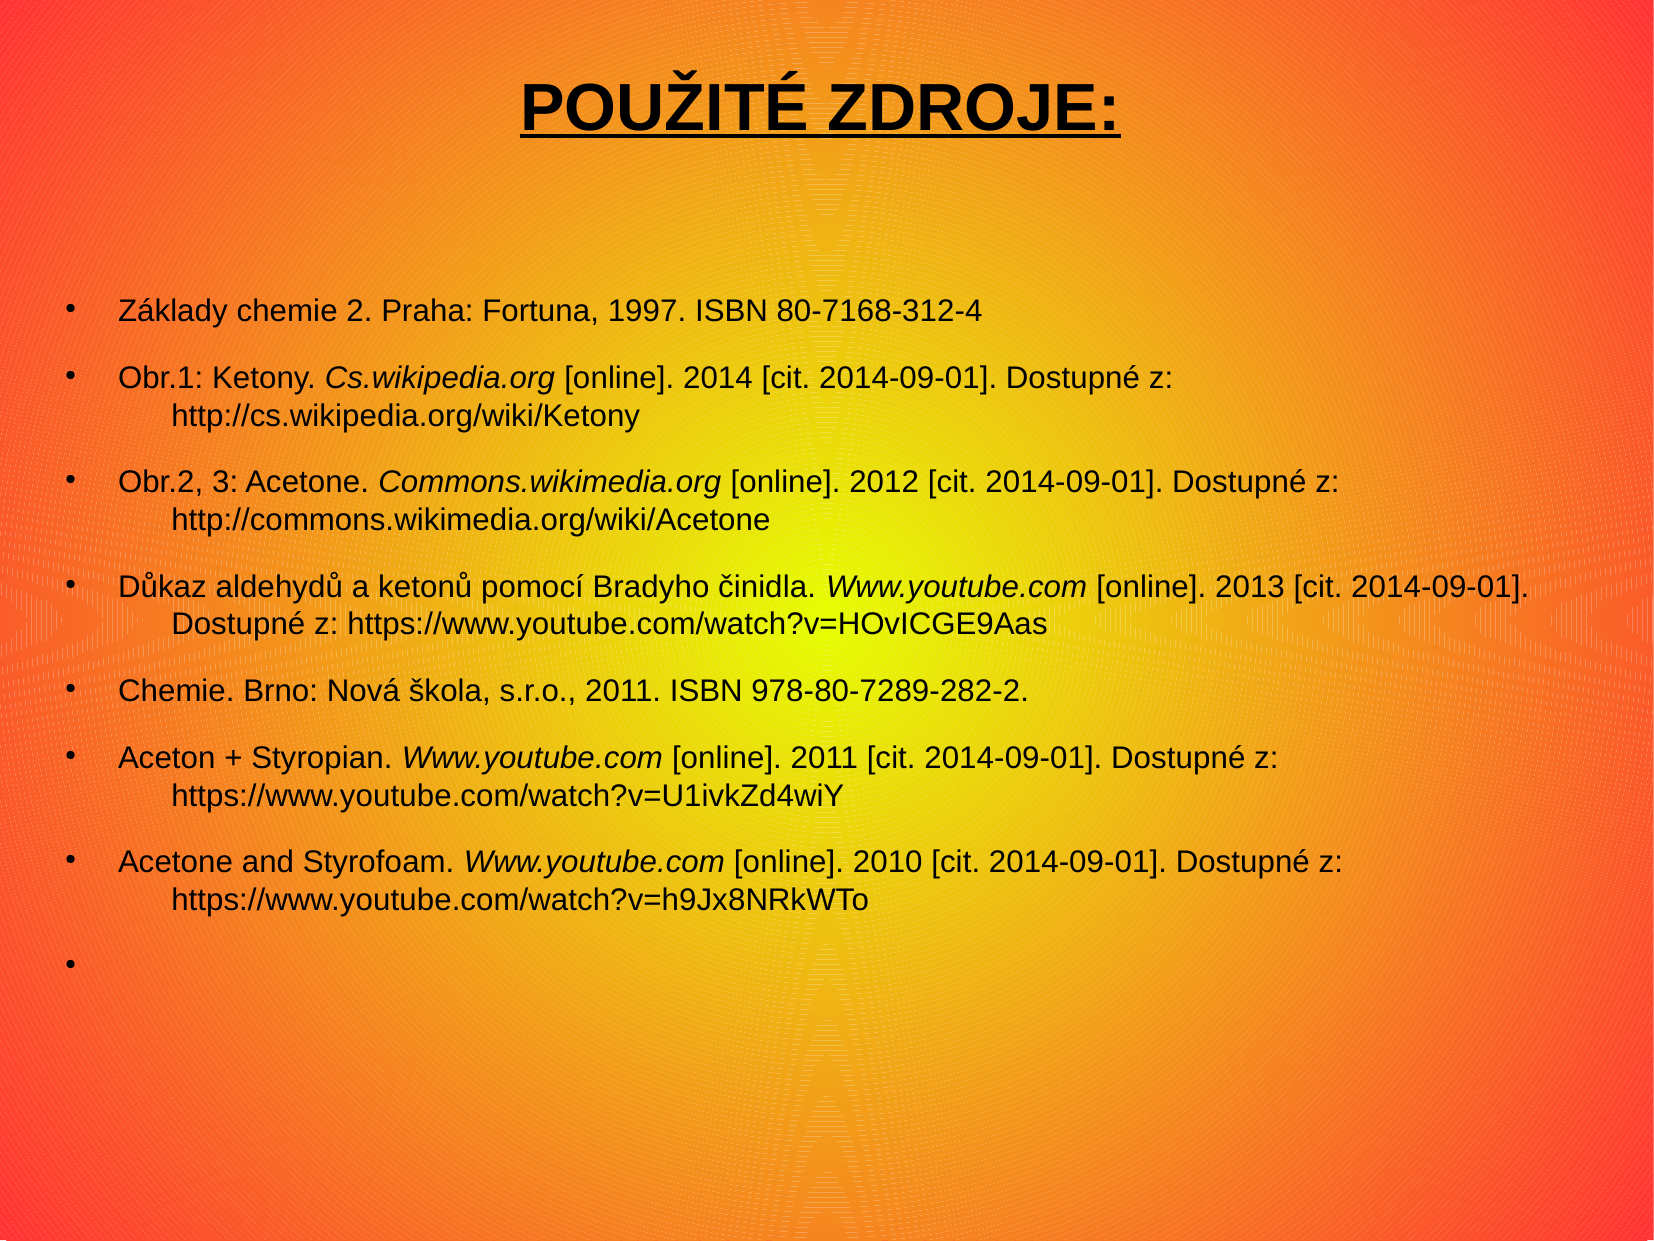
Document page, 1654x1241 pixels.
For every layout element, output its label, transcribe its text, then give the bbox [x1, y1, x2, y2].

title POUŽITÉ ZDROJE: [76, 0, 1565, 208]
list Základy chemie 2. Praha: Fortuna, 1997. ISBN 80-7168-312-4 Obr.1: Ketony. Cs.wikipedia.org [online]. 2014 [cit. 2014-09-01]. Dostupné z: http://cs.wikipedia.org/wiki/Ketony Obr.2, 3: Acetone. Commons.wikimedia.org [online]. 2012 [cit. 2014-09-01]. Dostupné z: http://commons.wikimedia.org/wiki/Acetone Důkaz aldehydů a ketonů pomocí Bradyho činidla. Www.youtube.com [online]. 2013 [cit. 2014-09-01]. Dostupné z: https://www.youtube.com/watch?v=HOvICGE9Aas Chemie. Brno: Nová škola, s.r.o., 2011. ISBN 978-80-7289-282-2. Aceton + Styropian. Www.youtube.com [online]. 2011 [cit. 2014-09-01]. Dostupné z: https://www.youtube.com/watch?v=U1ivkZd4wiY Acetone and Styrofoam. Www.youtube.com [online]. 2010 [cit. 2014-09-01]. Dostupné z: https://www.youtube.com/watch?v=h9Jx8NRkWTo [29, 210, 1625, 1030]
